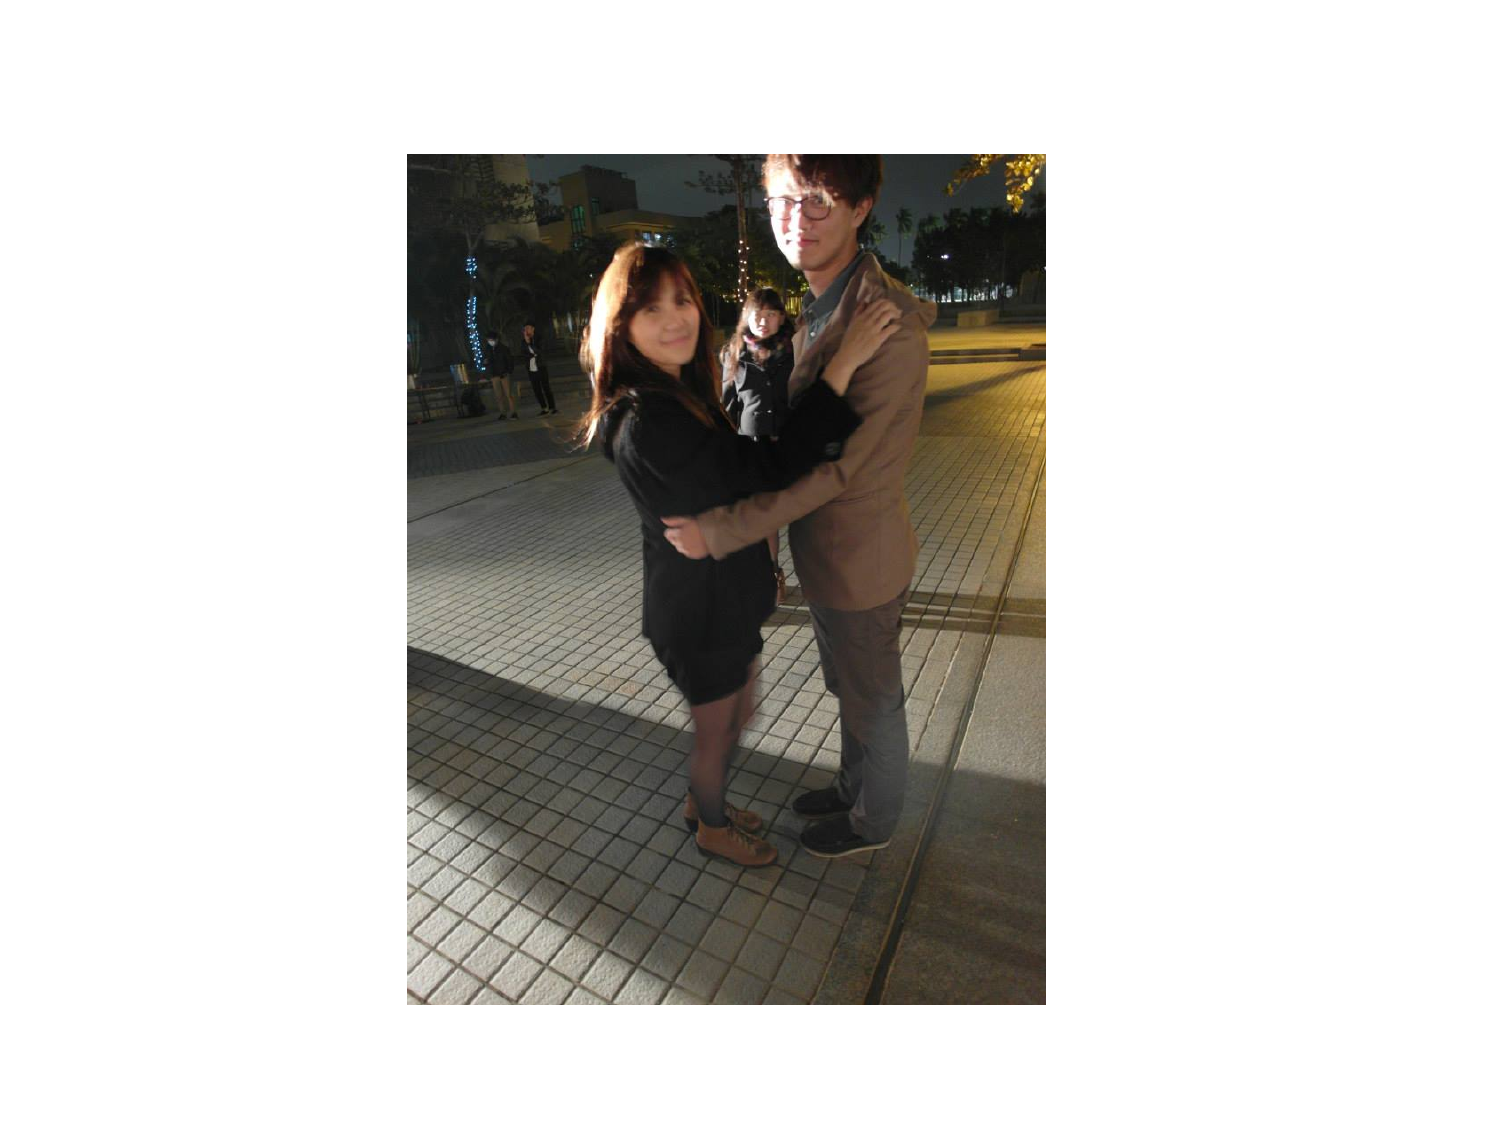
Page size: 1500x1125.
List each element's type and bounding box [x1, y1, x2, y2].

picture [407, 154, 1046, 1005]
